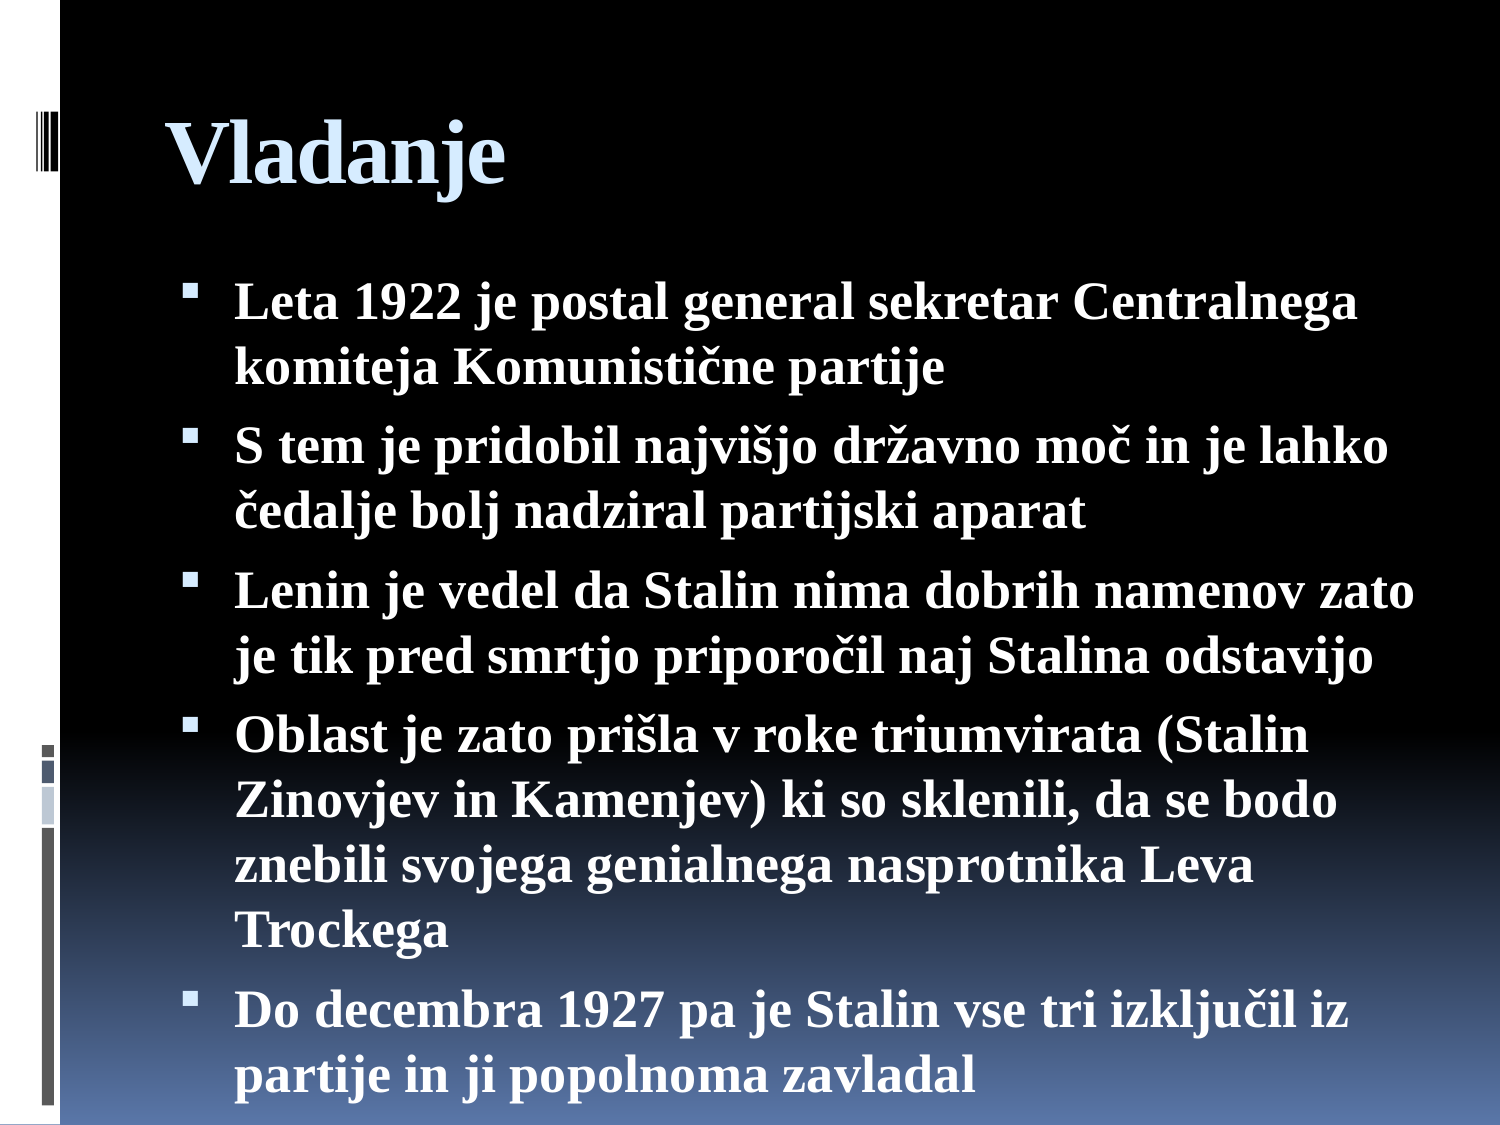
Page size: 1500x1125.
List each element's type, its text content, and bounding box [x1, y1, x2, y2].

title Vladanje [150, 84, 1425, 235]
list Leta 1922 je postal general sekretar Centralnega komiteja Komunistične partije S tem je pridobil najvišjo državno moč in je lahko čedalje bolj nadziral partijski aparat Lenin je vedel da Stalin nima dobrih namenov zato je tik pred smrtjo priporočil naj Stalina odstavijo Oblast je zato prišla v roke triumvirata (Stalin Zinovjev in Kamenjev) ki so sklenili, da se bodo znebili svojega genialnega nasprotnika Leva Trockega Do decembra 1927 pa je Stalin vse tri izključil iz partije in ji popolnoma zavladal [152, 257, 1465, 1102]
